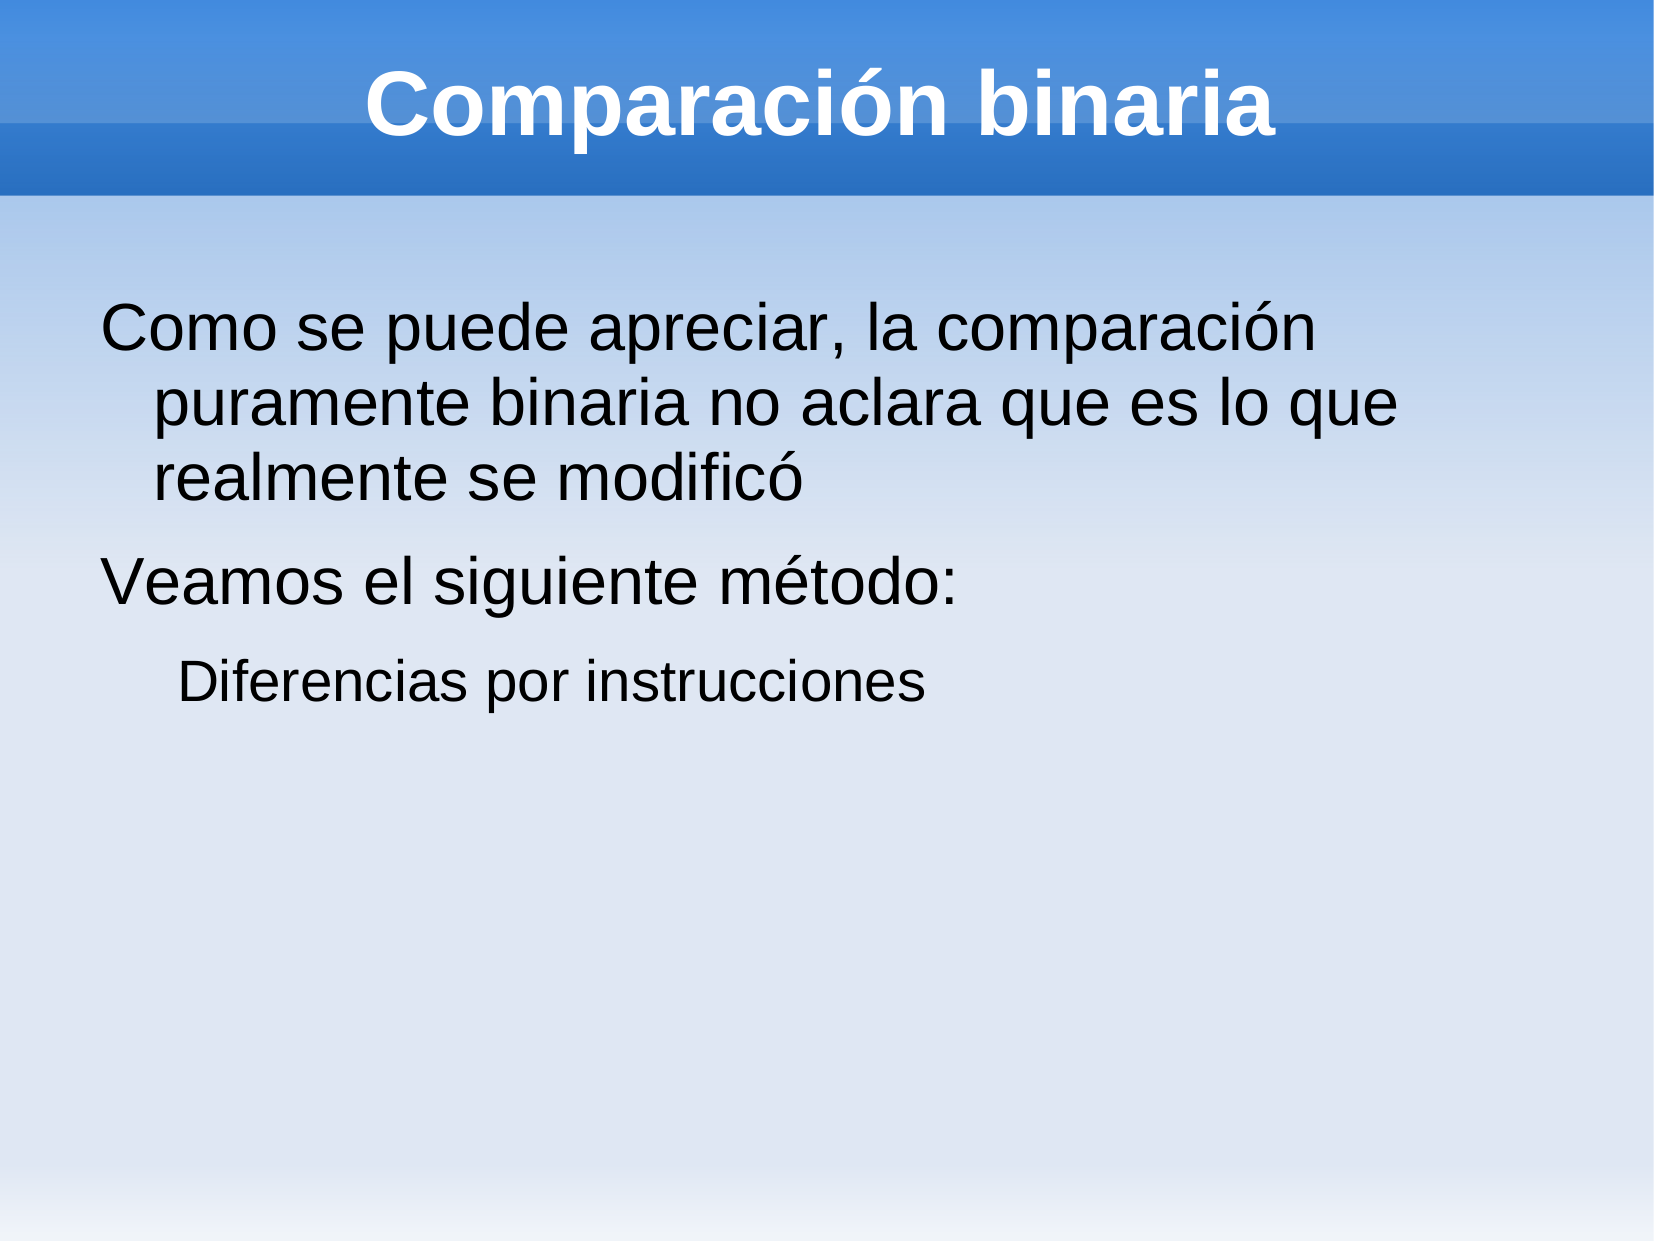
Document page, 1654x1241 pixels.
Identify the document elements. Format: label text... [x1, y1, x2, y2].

picture [0, 0, 1654, 1241]
list Como se puede apreciar, la comparación puramente binaria no aclara que es lo que realmente se modificó Veamos el siguiente método: Diferencias por instrucciones [82, 290, 1571, 1094]
title Comparación binaria [76, 7, 1565, 200]
